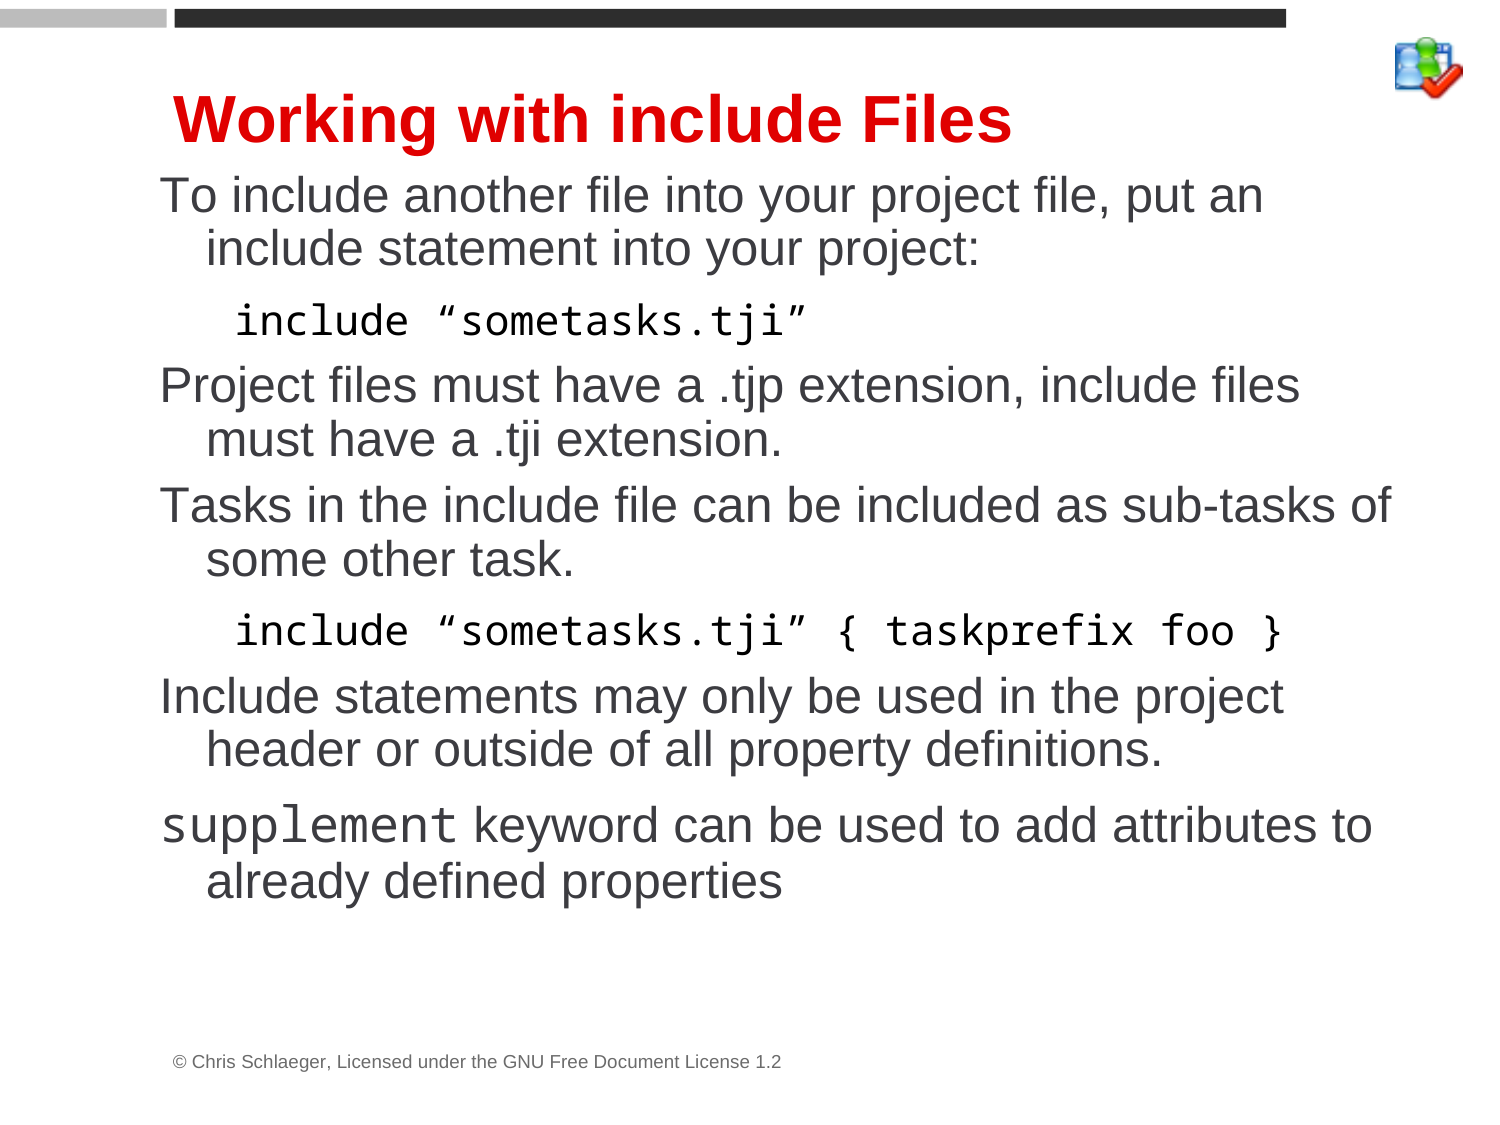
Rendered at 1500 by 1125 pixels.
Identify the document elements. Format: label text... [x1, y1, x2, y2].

picture [1395, 37, 1463, 105]
list To include another file into your project file, put an include statement into your project: include “sometasks.tji” Project files must have a .tjp extension, include files must have a .tji extension. Tasks in the include file can be included as sub-tasks of some other task. include “sometasks.tji” { taskprefix foo } Include statements may only be used in the project header or outside of all property definitions. supplement keyword can be used to add attributes to already defined properties [159, 169, 1395, 1058]
title Working with include Files [173, 41, 1395, 169]
